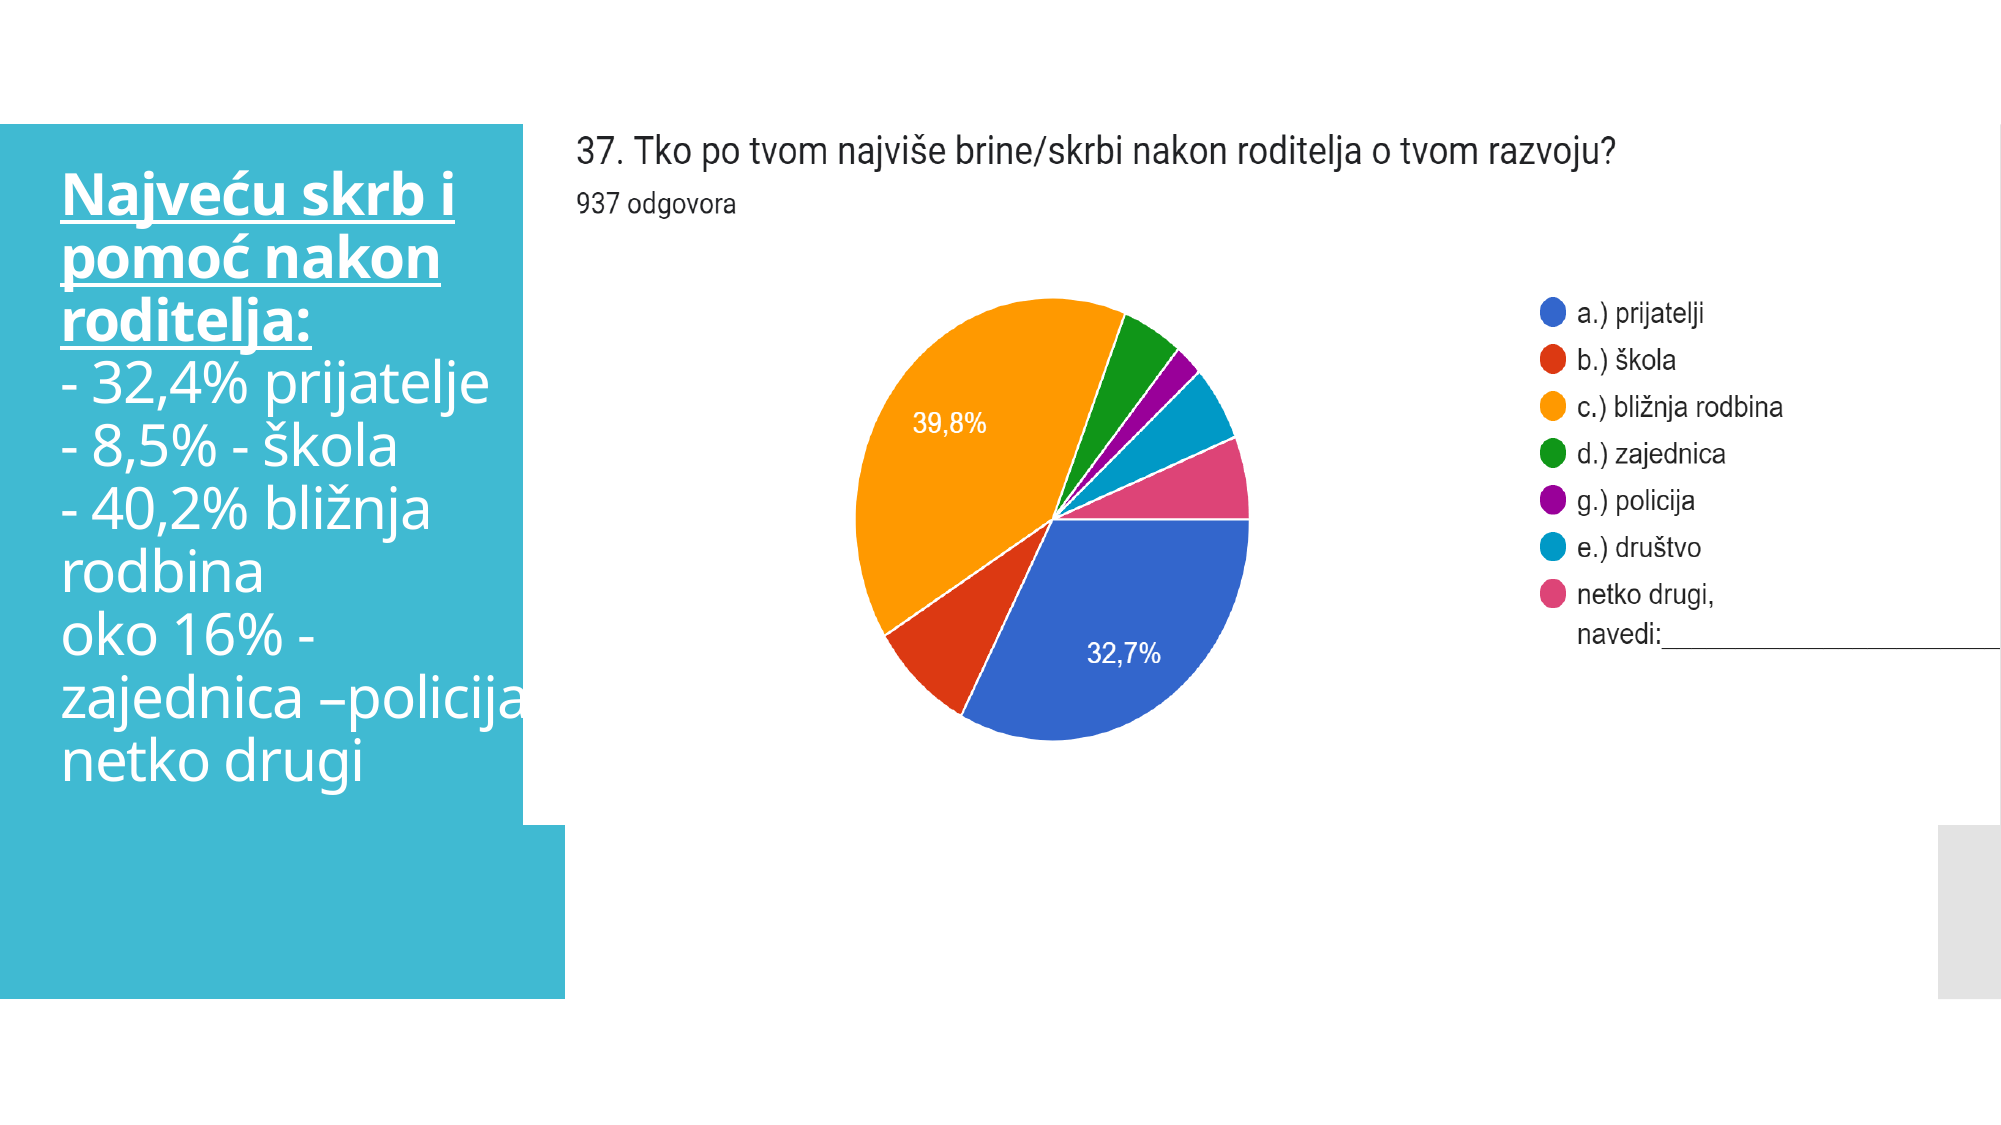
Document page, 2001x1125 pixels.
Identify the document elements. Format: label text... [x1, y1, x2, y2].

title Najveću skrb i pomoć nakon roditelja: - 32,4% prijatelje - 8,5% - škola - 40,2% bližnja rodbina oko 16% - zajednica –policija- netko drugi [45, 138, 565, 940]
picture [523, 65, 2000, 826]
